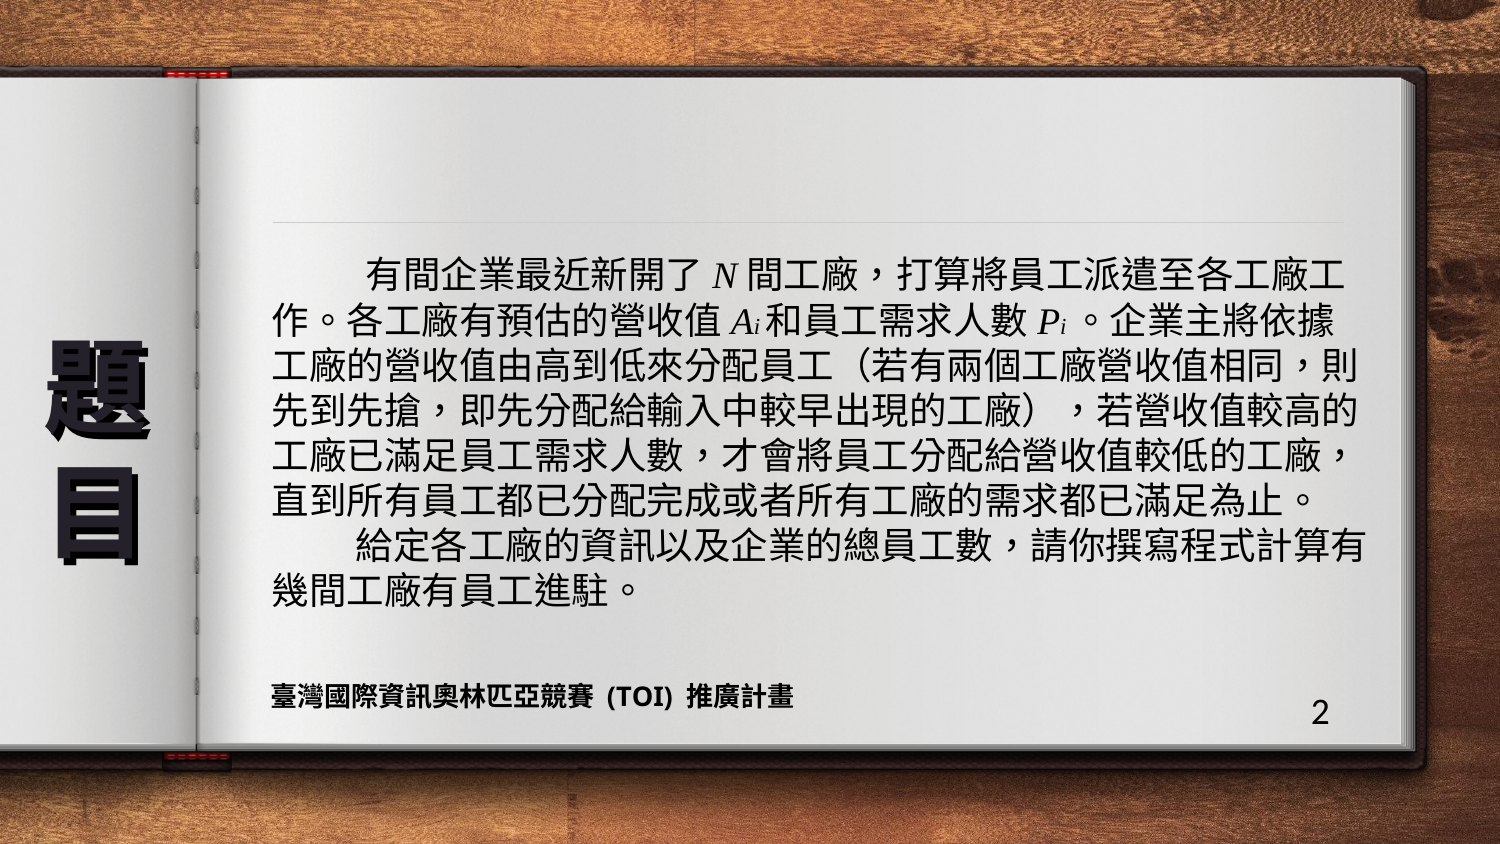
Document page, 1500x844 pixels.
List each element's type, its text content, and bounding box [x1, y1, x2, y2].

title 題 目 [28, 306, 210, 552]
text_box 有間企業最近新開了N間工廠，打算將員工派遣至各工廠工作。各工廠有預估的營收值Ai和員工需求人數Pi。企業主將依據工廠的營收值由高到低來分配員工（若有兩個工廠營收值相同，則先到先搶，即先分配給輸入中較早出現的工廠），若營收值較高的工廠已滿足員工需求人數，才會將員工分配給營收值較低的工廠，直到所有員工都已分配完成或者所有工廠的需求都已滿足為止。 給定各工廠的資訊以及企業的總員工數，請你撰寫程式計算有幾間工廠有員工進駐。 [256, 189, 1386, 624]
text_box [1295, 672, 1386, 737]
